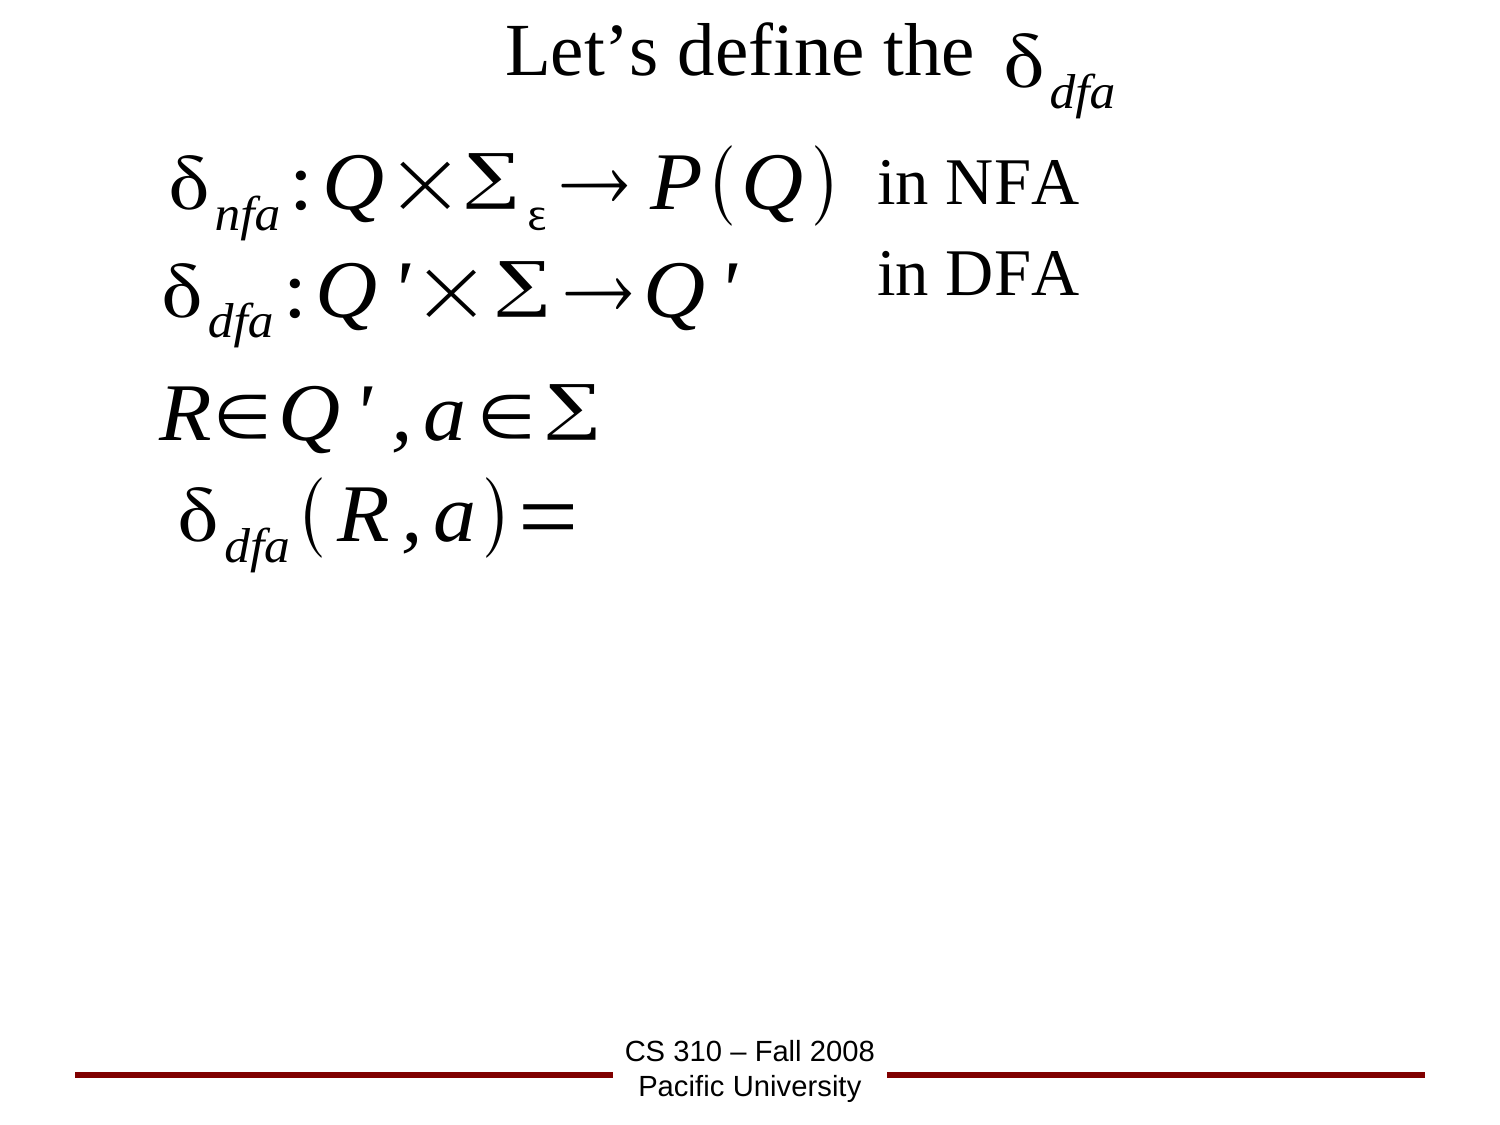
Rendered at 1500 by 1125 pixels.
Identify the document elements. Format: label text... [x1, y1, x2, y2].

title Let’s define the [112, 0, 1388, 103]
chart [144, 138, 858, 244]
chart [138, 245, 760, 351]
list in NFA in DFA [112, 137, 1388, 1000]
chart [133, 369, 622, 463]
chart [154, 470, 601, 576]
chart [979, 16, 1138, 122]
